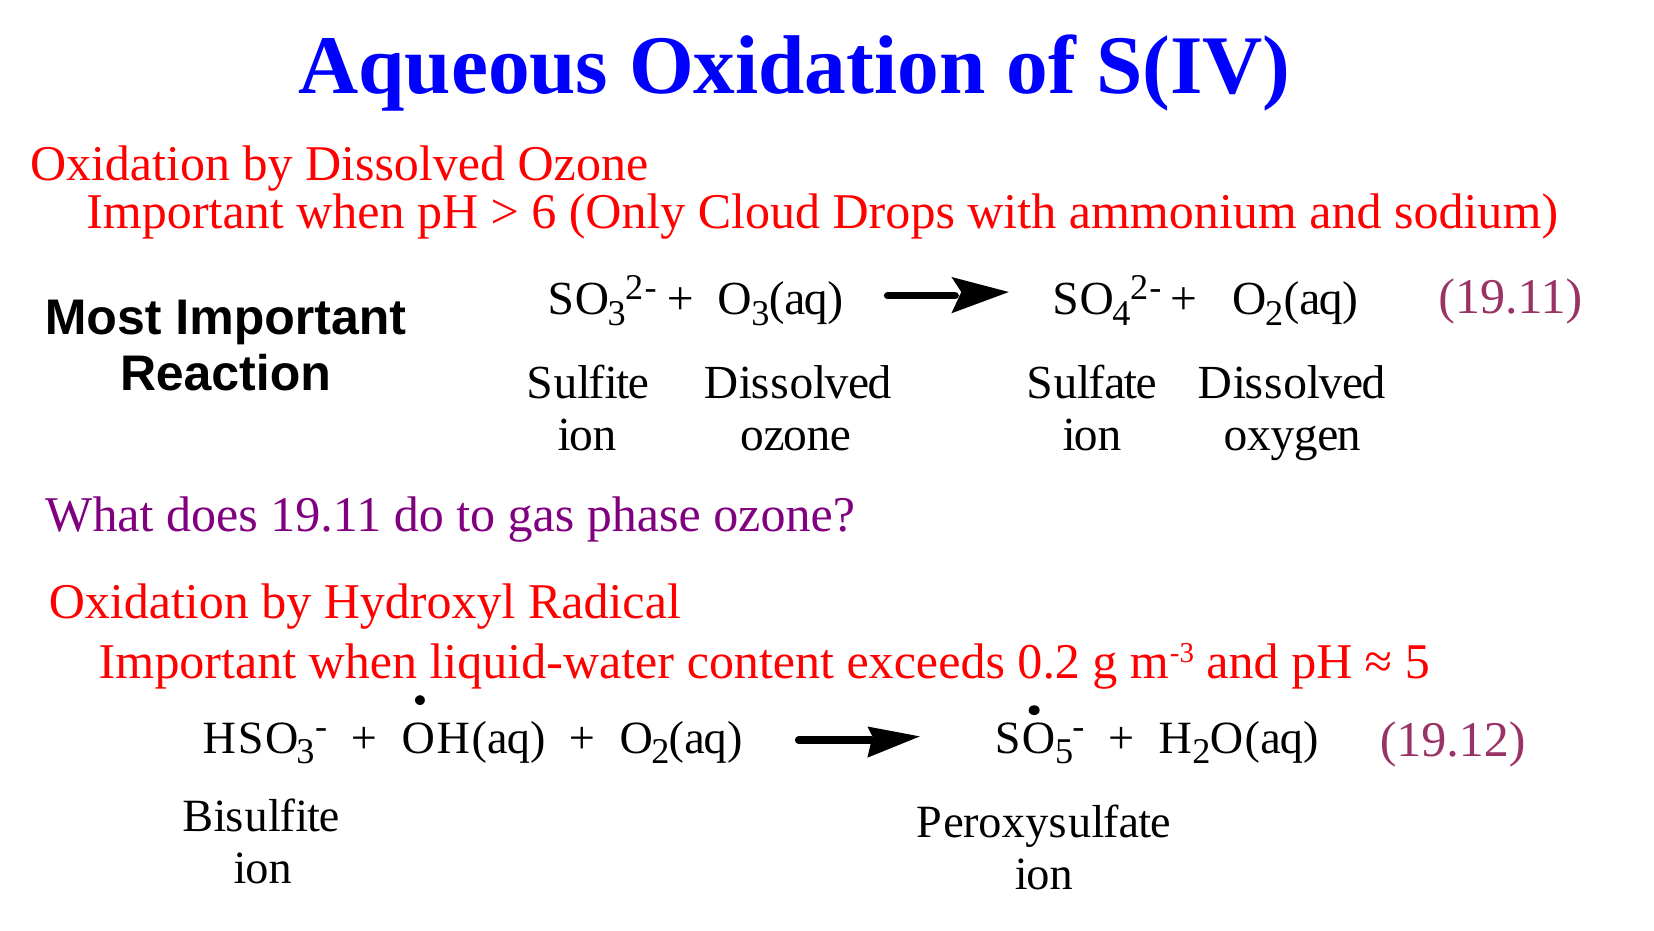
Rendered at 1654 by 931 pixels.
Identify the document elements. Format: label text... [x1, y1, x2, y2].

text_box Oxidation by Dissolved Ozone Important when pH > 6 (Only Cloud Drops with ammonium and sodium) [15, 135, 1635, 235]
chart [174, 673, 1336, 898]
title Aqueous Oxidation of S(IV) [120, 0, 1471, 121]
text_box (19.11) [1423, 261, 1598, 388]
text_box Most Important Reaction [30, 282, 422, 409]
text_box (19.12) [1365, 704, 1545, 775]
chart [513, 260, 1394, 470]
text_box Oxidation by Hydroxyl Radical Important when liquid-water content exceeds 0.2 g m-3 and pH ≈ 5 [34, 572, 1545, 673]
text_box What does 19.11 do to gas phase ozone? [30, 480, 1621, 556]
